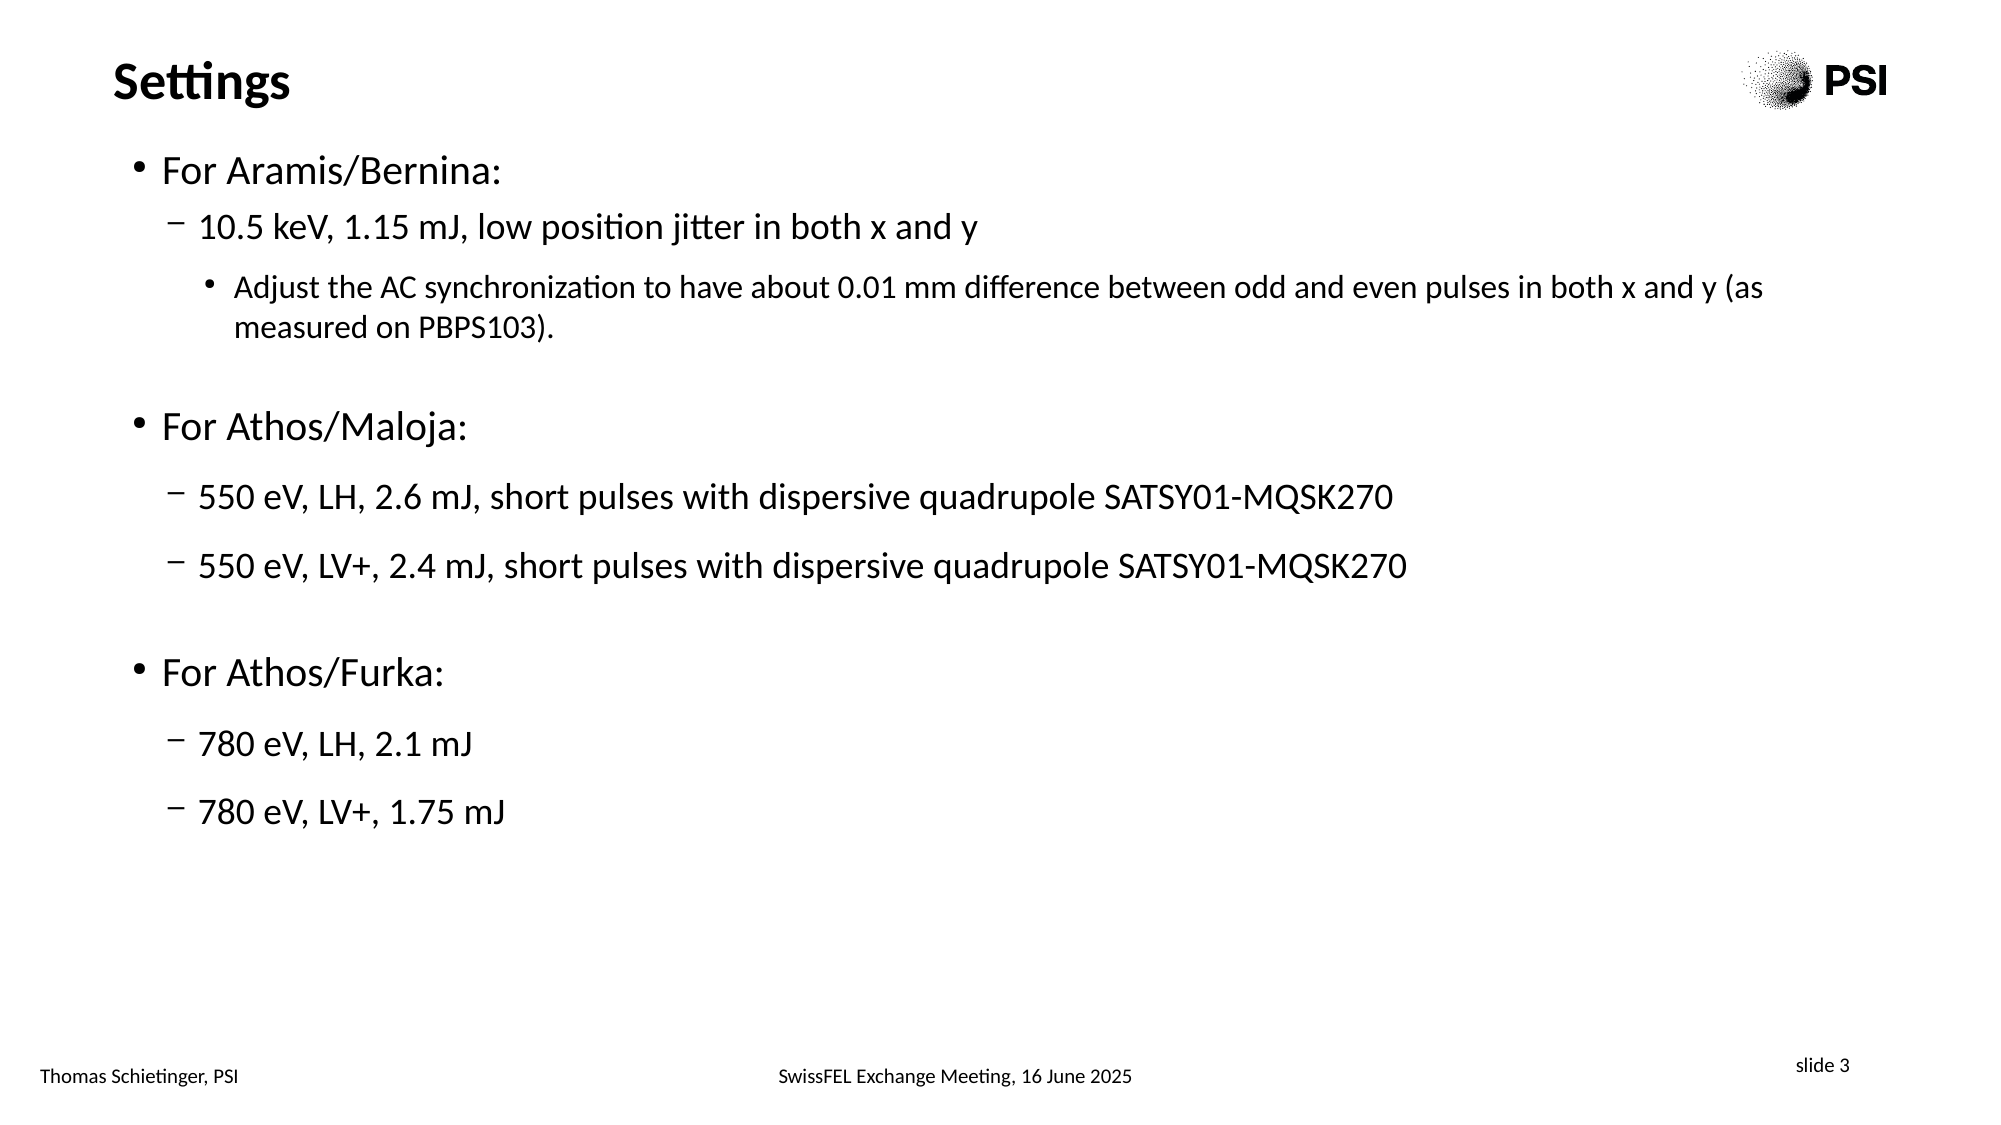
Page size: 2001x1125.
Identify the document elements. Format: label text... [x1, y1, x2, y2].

list For Aramis/Bernina: 10.5 keV, 1.15 mJ, low position jitter in both x and y Adjust the AC synchronization to have about 0.01 mm difference between odd and even pulses in both x and y (as measured on PBPS103). For Athos/Maloja: 550 eV, LH, 2.6 mJ, short pulses with dispersive quadrupole SATSY01-MQSK270 550 eV, LV+, 2.4 mJ, short pulses with dispersive quadrupole SATSY01-MQSK270 For Athos/Furka: 780 eV, LH, 2.1 mJ 780 eV, LV+, 1.75 mJ [114, 143, 1831, 1040]
title Settings [114, 45, 1585, 118]
